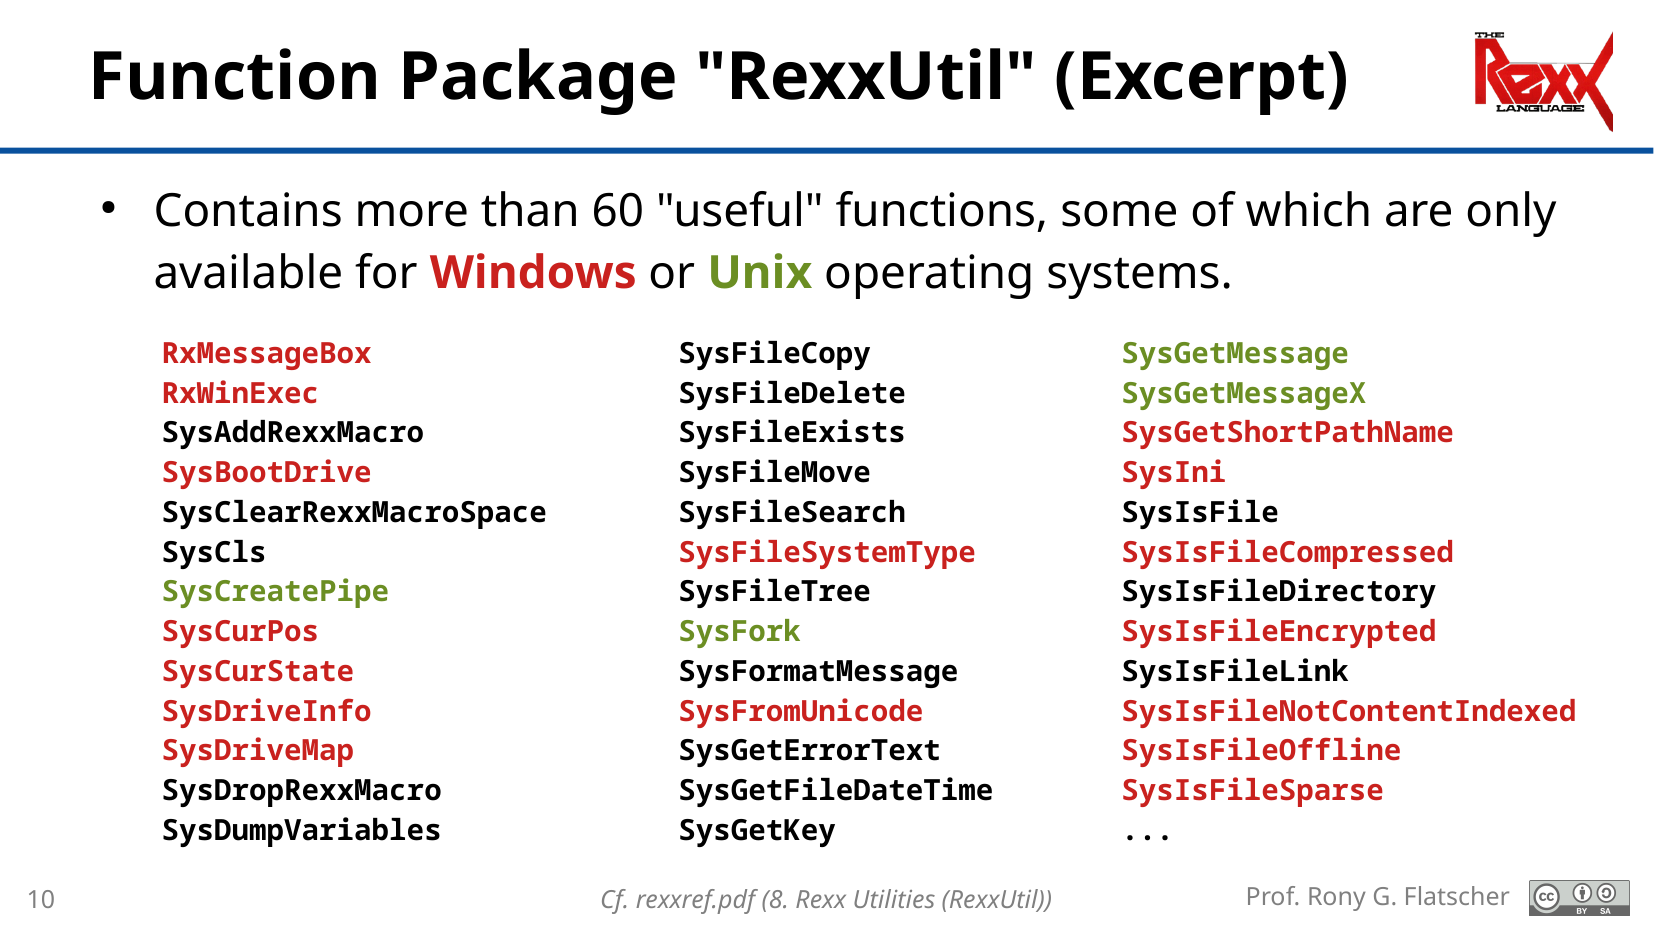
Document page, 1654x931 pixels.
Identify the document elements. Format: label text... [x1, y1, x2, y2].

list Contains more than 60 "useful" functions, some of which are only available for Windows or Unix operating systems. [82, 177, 1571, 237]
text_box Cf. rexxref.pdf (8. Rexx Utilities (RexxUtil)) [0, 874, 1654, 922]
text_box RxMessageBox SysFileCopy SysGetMessage RxWinExec SysFileDelete SysGetMessageX SysAddRexxMacro SysFileExists SysGetShortPathName SysBootDrive SysFileMove SysIni SysClearRexxMacroSpace SysFileSearch SysIsFile SysCls SysFileSystemType SysIsFileCompressed SysCreatePipe SysFileTree SysIsFileDirectory SysCurPos SysFork SysIsFileEncrypted SysCurState SysFormatMessage SysIsFileLink SysDriveInfo SysFromUnicode SysIsFileNotContentIndexed SysDriveMap SysGetErrorText SysIsFileOffline SysDropRexxMacro SysGetFileDateTime SysIsFileSparse SysDumpVariables SysGetKey ... [146, 324, 1602, 834]
title Function Package "RexxUtil" (Excerpt) [29, 0, 1654, 148]
